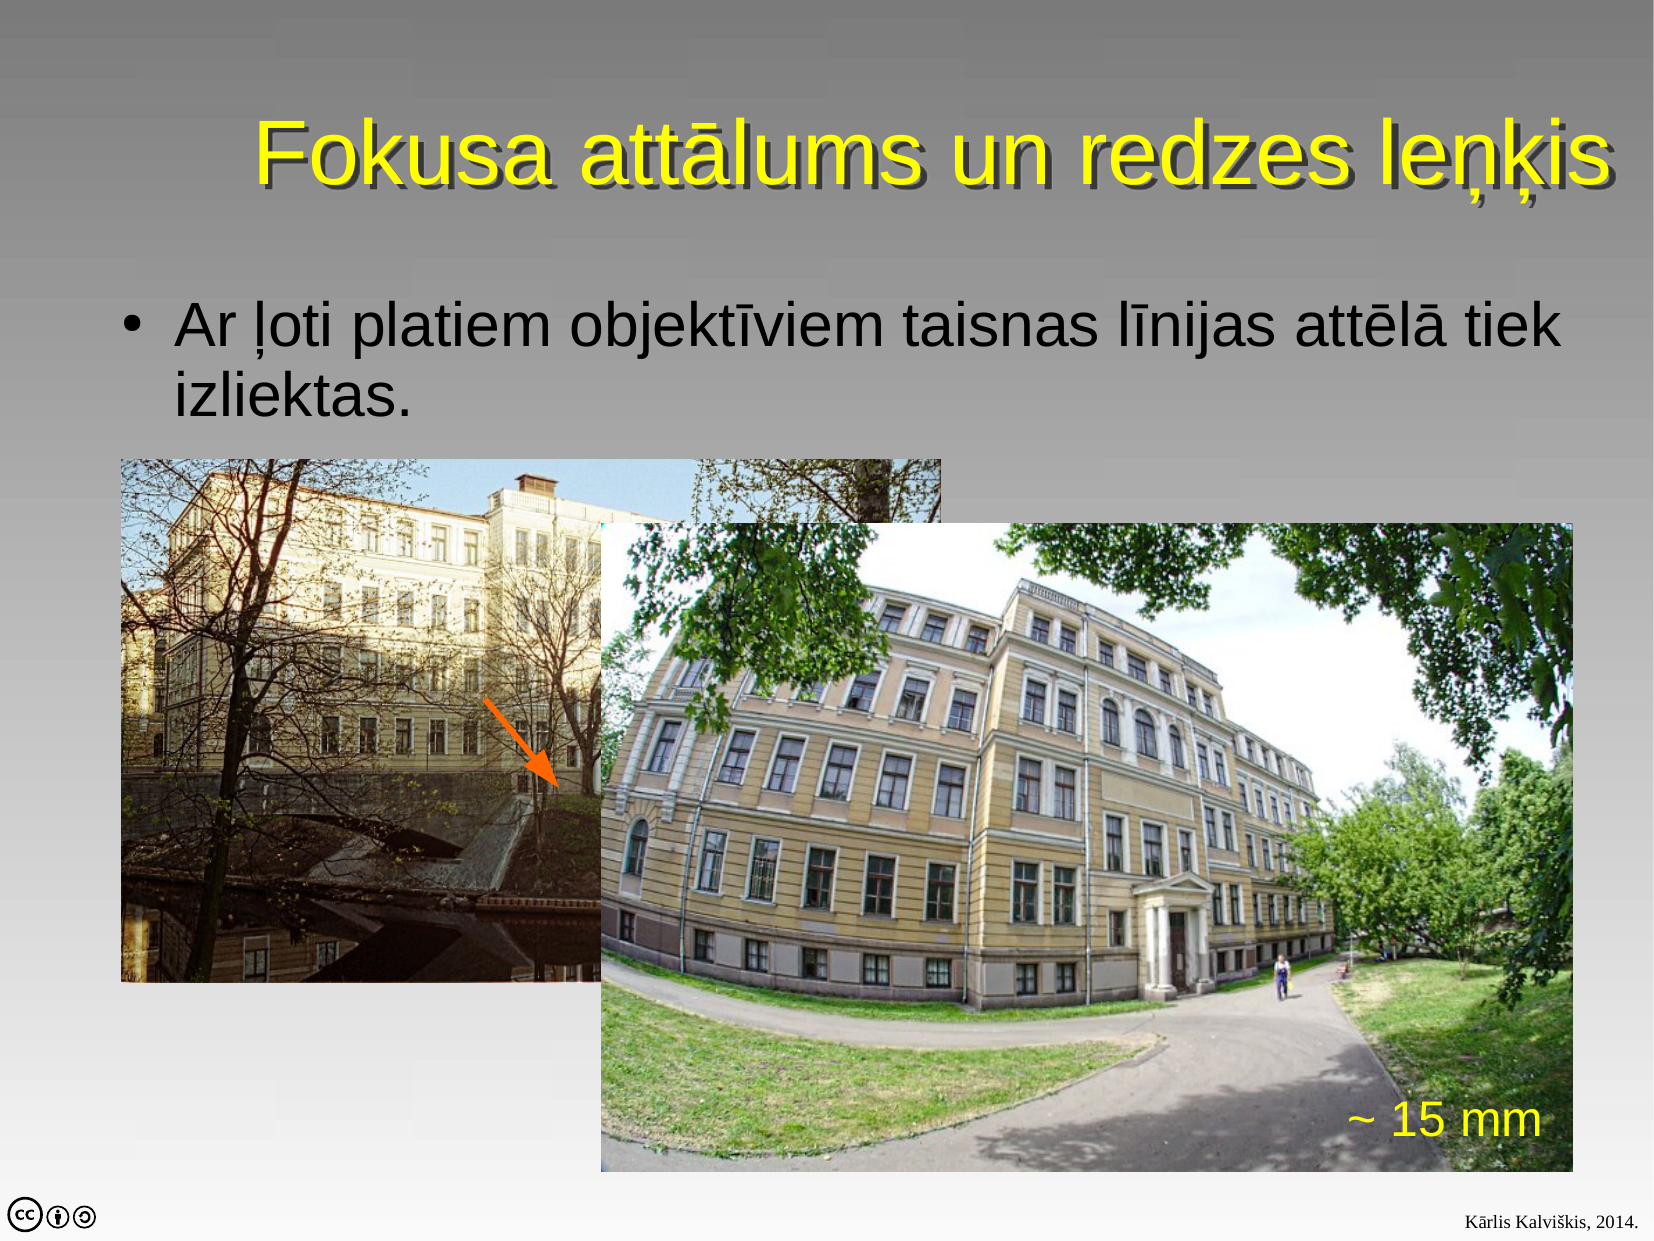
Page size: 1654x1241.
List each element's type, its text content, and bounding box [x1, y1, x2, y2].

picture [0, 0, 1654, 1241]
text_box 50 mm [479, 842, 601, 969]
list Ar ļoti platiem objektīviem taisnas līnijas attēlā tiek izliektas. [37, 290, 1620, 1010]
title Fokusa attālums un redzes leņķis [42, 49, 1615, 257]
text_box ~ 15 mm [1120, 1028, 1559, 1155]
